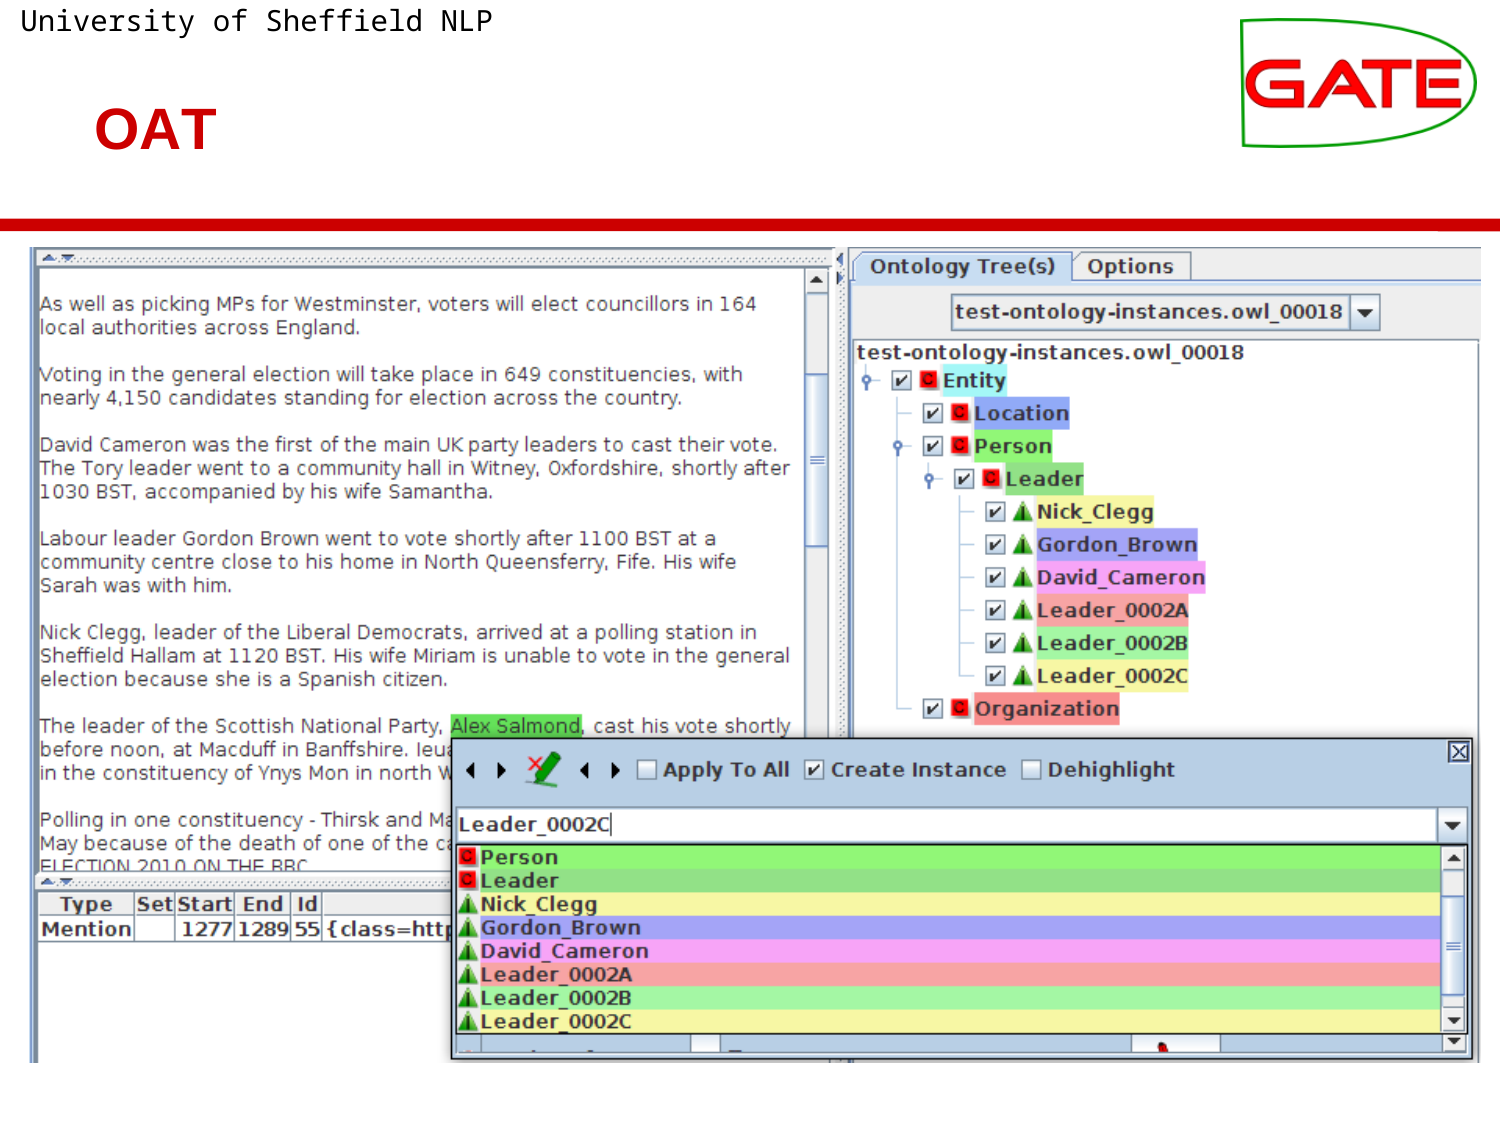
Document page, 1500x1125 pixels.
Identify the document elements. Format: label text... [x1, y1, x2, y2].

picture [1240, 18, 1477, 148]
picture [29, 247, 1481, 1063]
title OAT [79, 47, 1149, 212]
